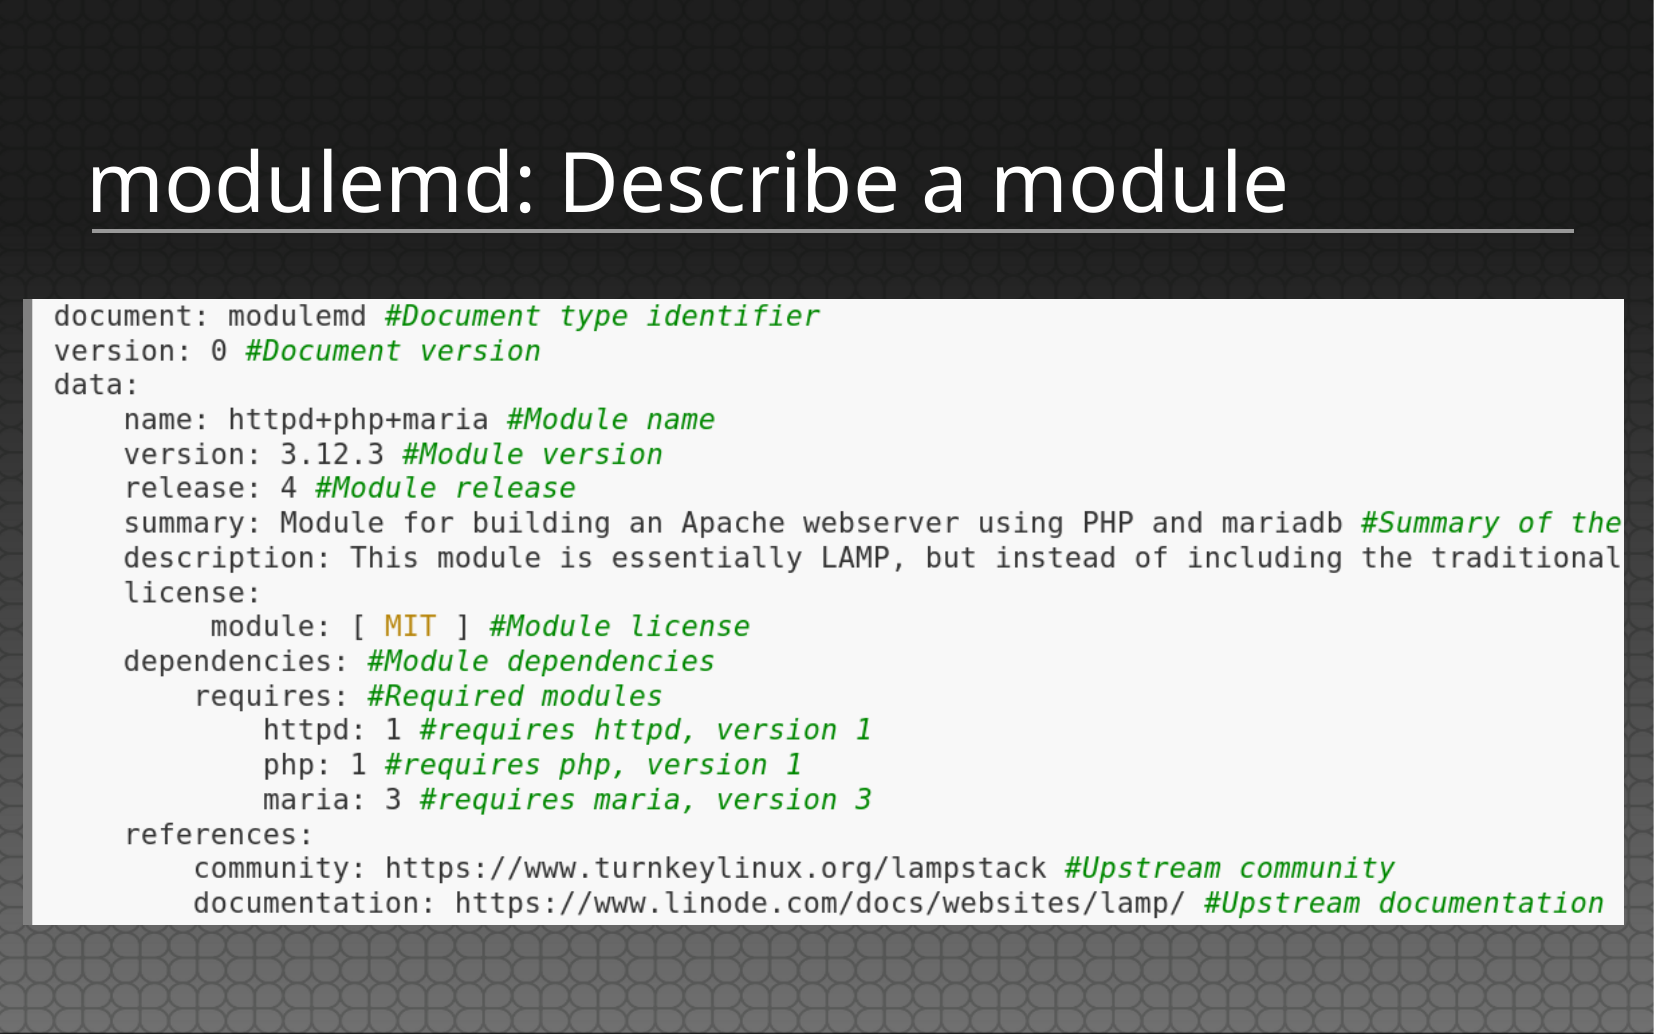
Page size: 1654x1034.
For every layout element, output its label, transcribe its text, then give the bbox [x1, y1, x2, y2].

picture [0, 0, 1654, 1034]
title modulemd: Describe a module [86, 112, 1576, 249]
